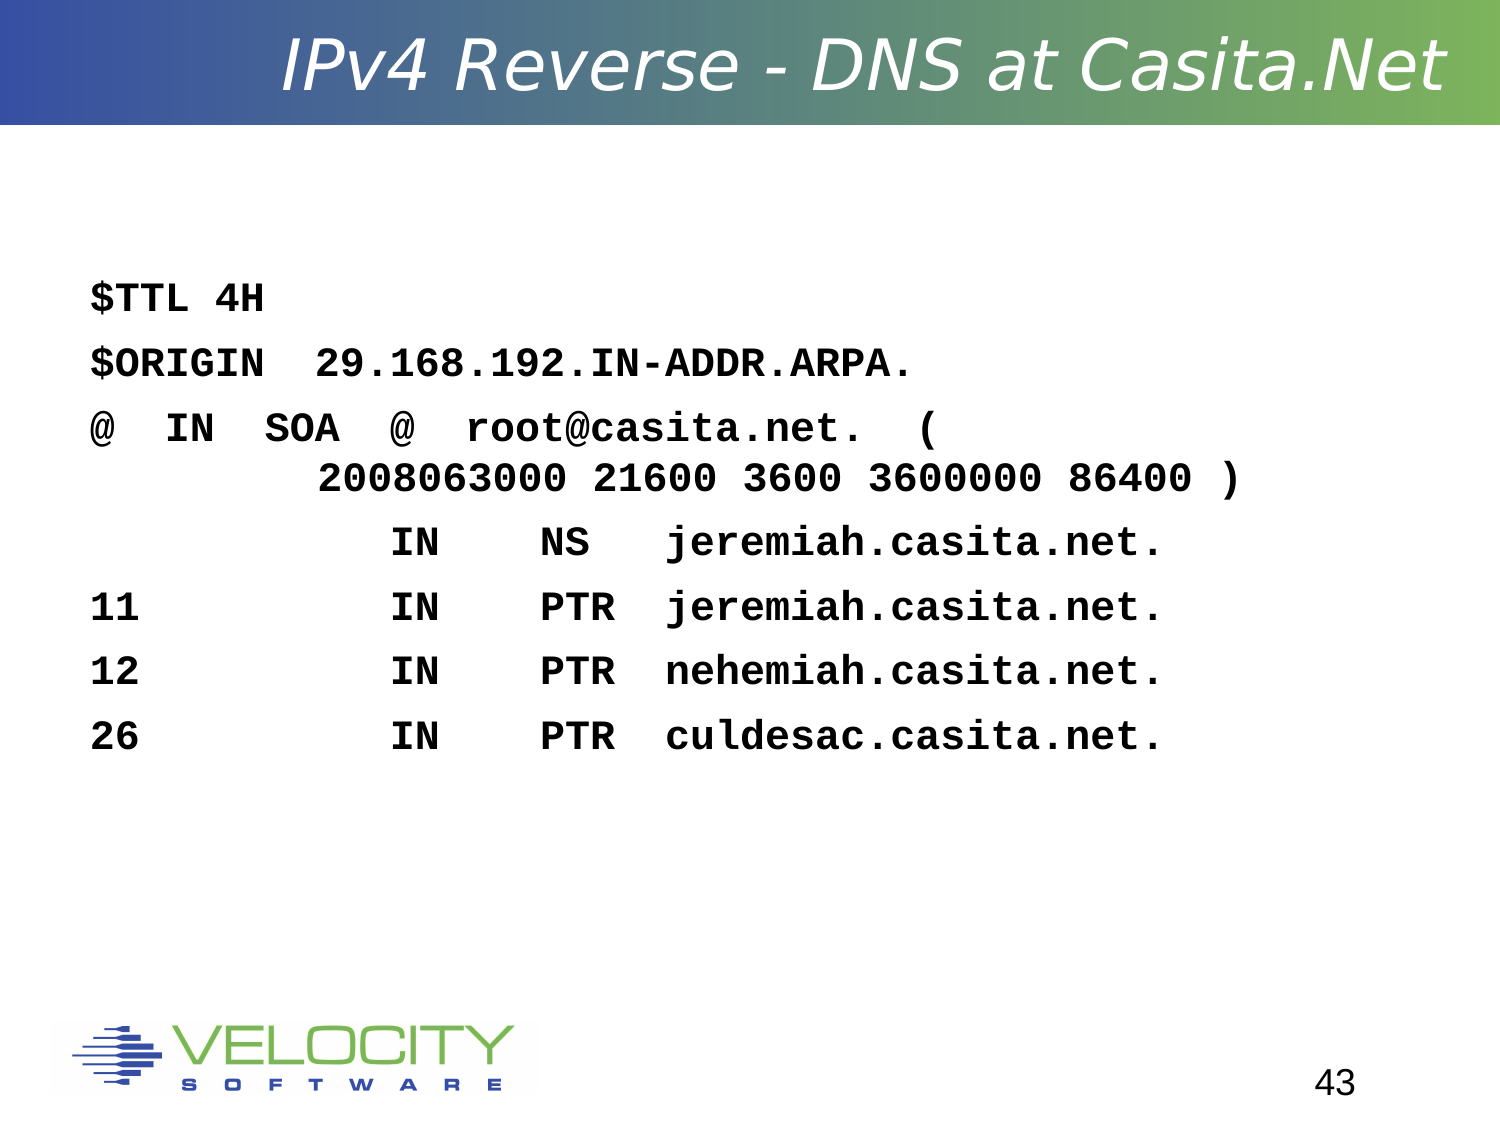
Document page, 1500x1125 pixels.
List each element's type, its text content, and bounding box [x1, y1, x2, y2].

title IPv4 Reverse - DNS at Casita.Net [62, 12, 1463, 113]
picture [50, 1021, 538, 1094]
list $TTL 4H $ORIGIN 29.168.192.IN-ADDR.ARPA. @ IN SOA @ root@casita.net. ( 2008063000 21600 3600 3600000 86400 ) IN NS jeremiah.casita.net. 11 IN PTR jeremiah.casita.net. 12 IN PTR nehemiah.casita.net. 26 IN PTR culdesac.casita.net. [75, 262, 1426, 1006]
